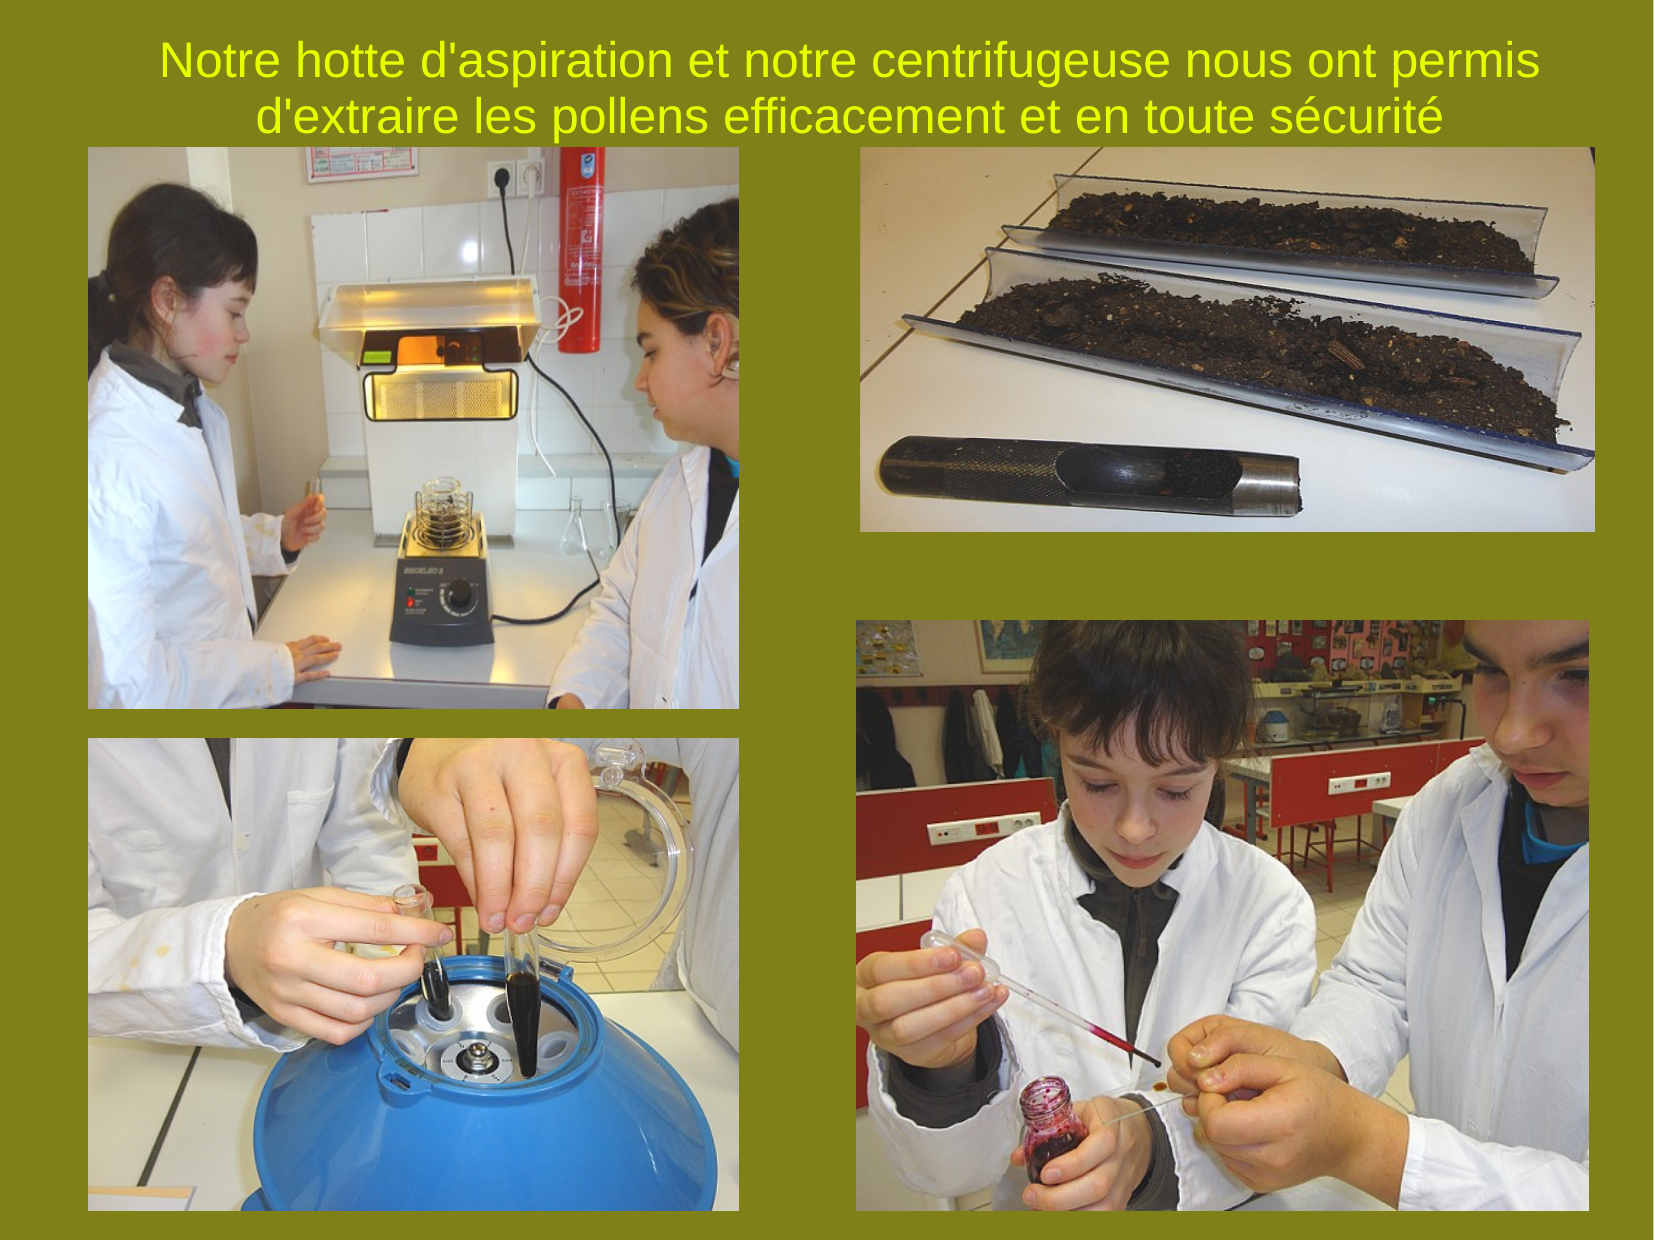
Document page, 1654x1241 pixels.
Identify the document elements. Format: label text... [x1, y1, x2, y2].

title Notre hotte d'aspiration et notre centrifugeuse nous ont permis d'extraire les pollens efficacement et en toute sécurité [106, 29, 1595, 222]
picture [860, 147, 1595, 532]
picture [856, 620, 1589, 1211]
picture [88, 147, 739, 709]
picture [88, 738, 739, 1211]
